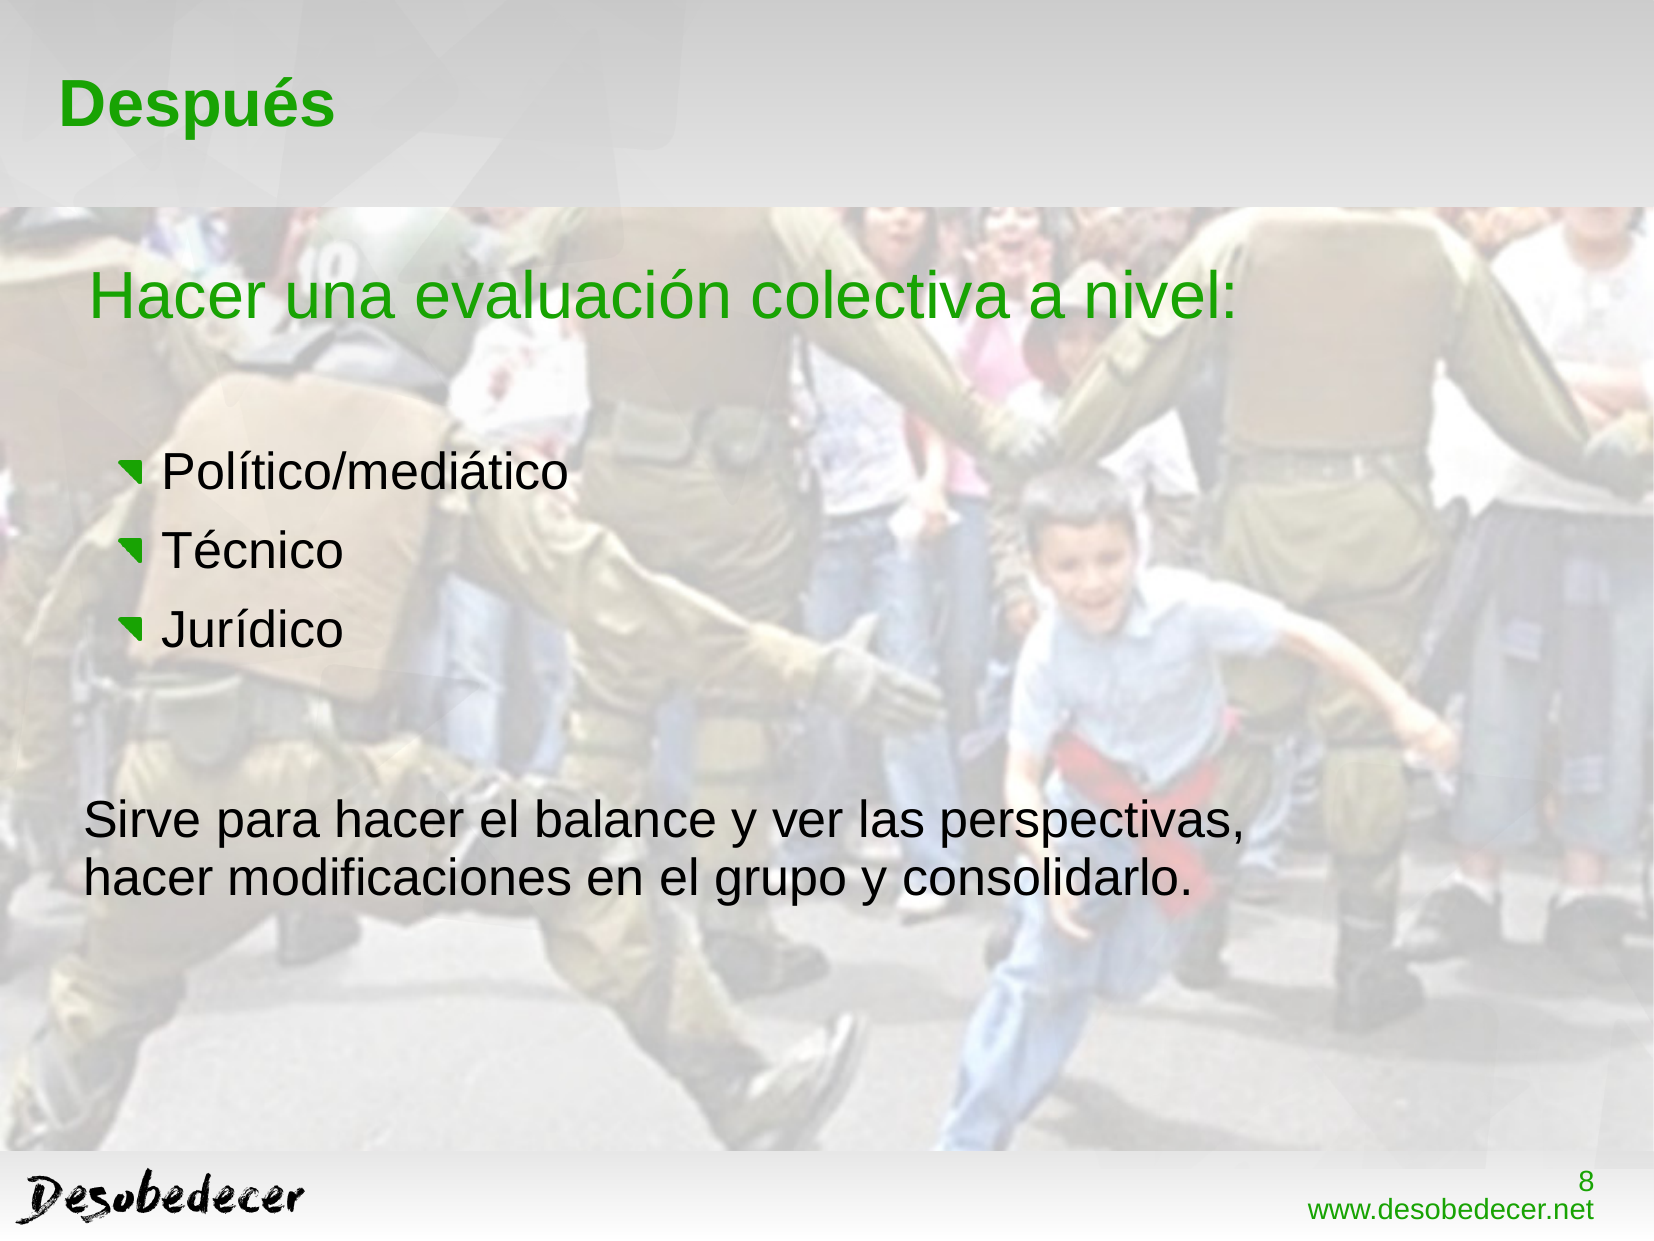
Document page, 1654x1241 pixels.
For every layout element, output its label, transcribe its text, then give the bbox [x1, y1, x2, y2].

picture [11, 1162, 308, 1228]
list Político/mediático Técnico Jurídico [118, 442, 1654, 827]
text_box Sirve para hacer el balance y ver las perspectivas, hacer modificaciones en el grupo y consolidarlo. [68, 783, 1388, 916]
picture [0, 0, 1654, 1169]
title Después [59, 29, 1595, 178]
title Hacer una evaluación colectiva a nivel: [88, 206, 1359, 384]
